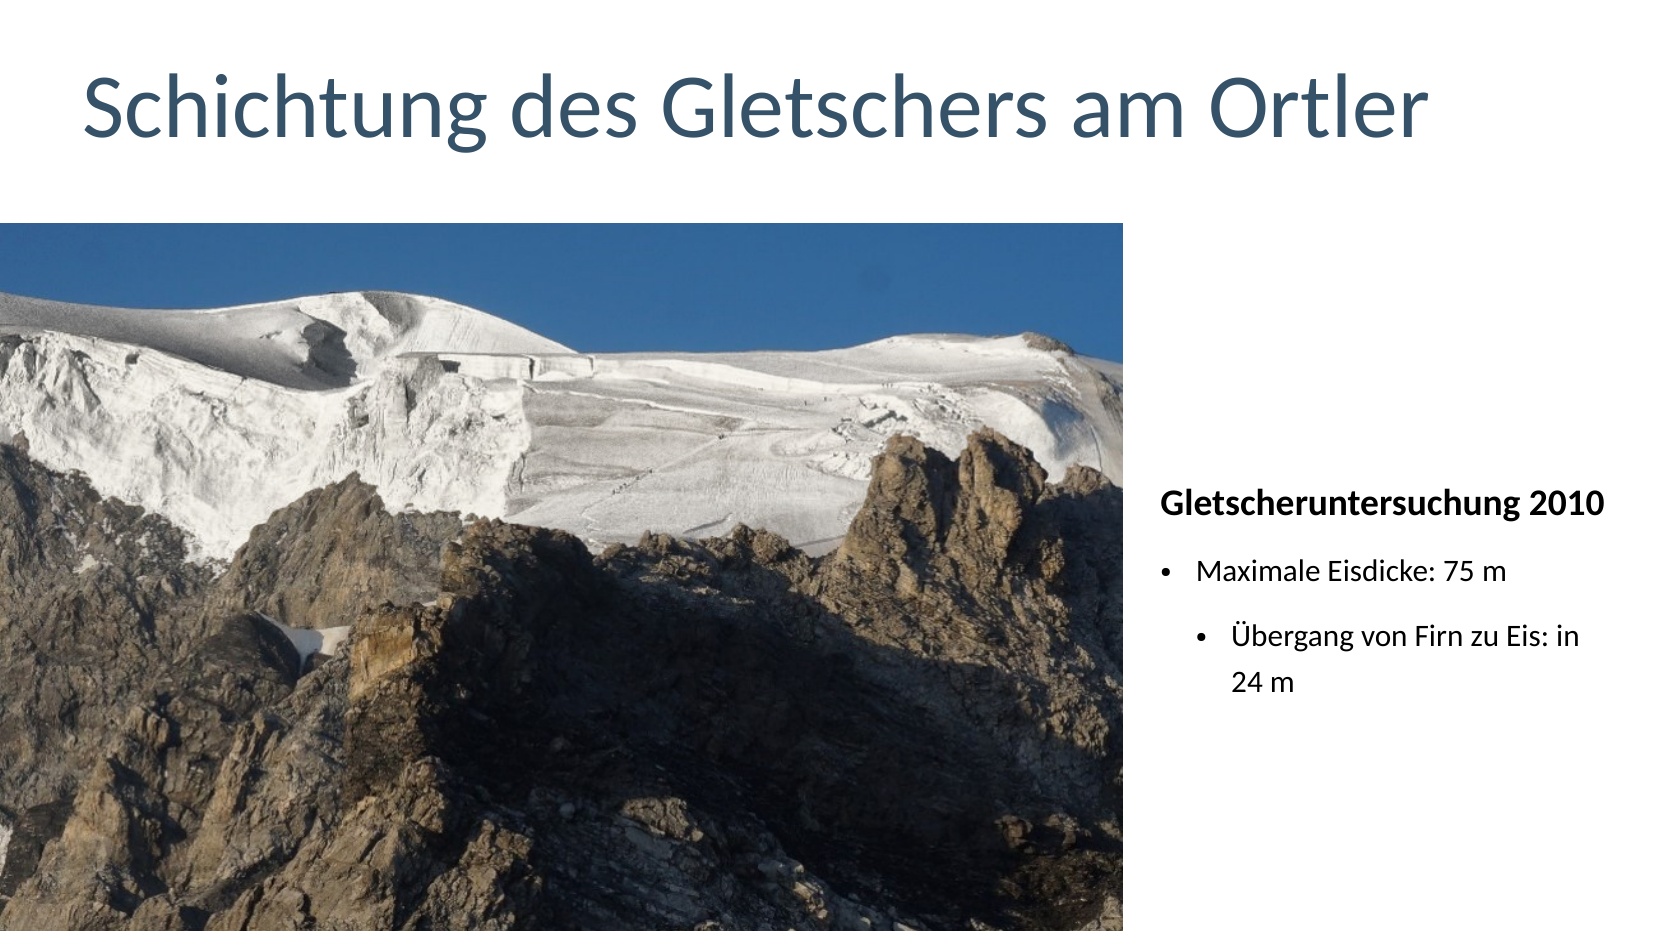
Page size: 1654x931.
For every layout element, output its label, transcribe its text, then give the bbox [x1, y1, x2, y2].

title Schichtung des Gletschers am Ortler [82, 37, 1571, 193]
picture [0, 223, 1123, 931]
text_box Gletscheruntersuchung 2010 Maximale Eisdicke: 75 m Übergang von Firn zu Eis: in 24 m [1145, 460, 1654, 757]
